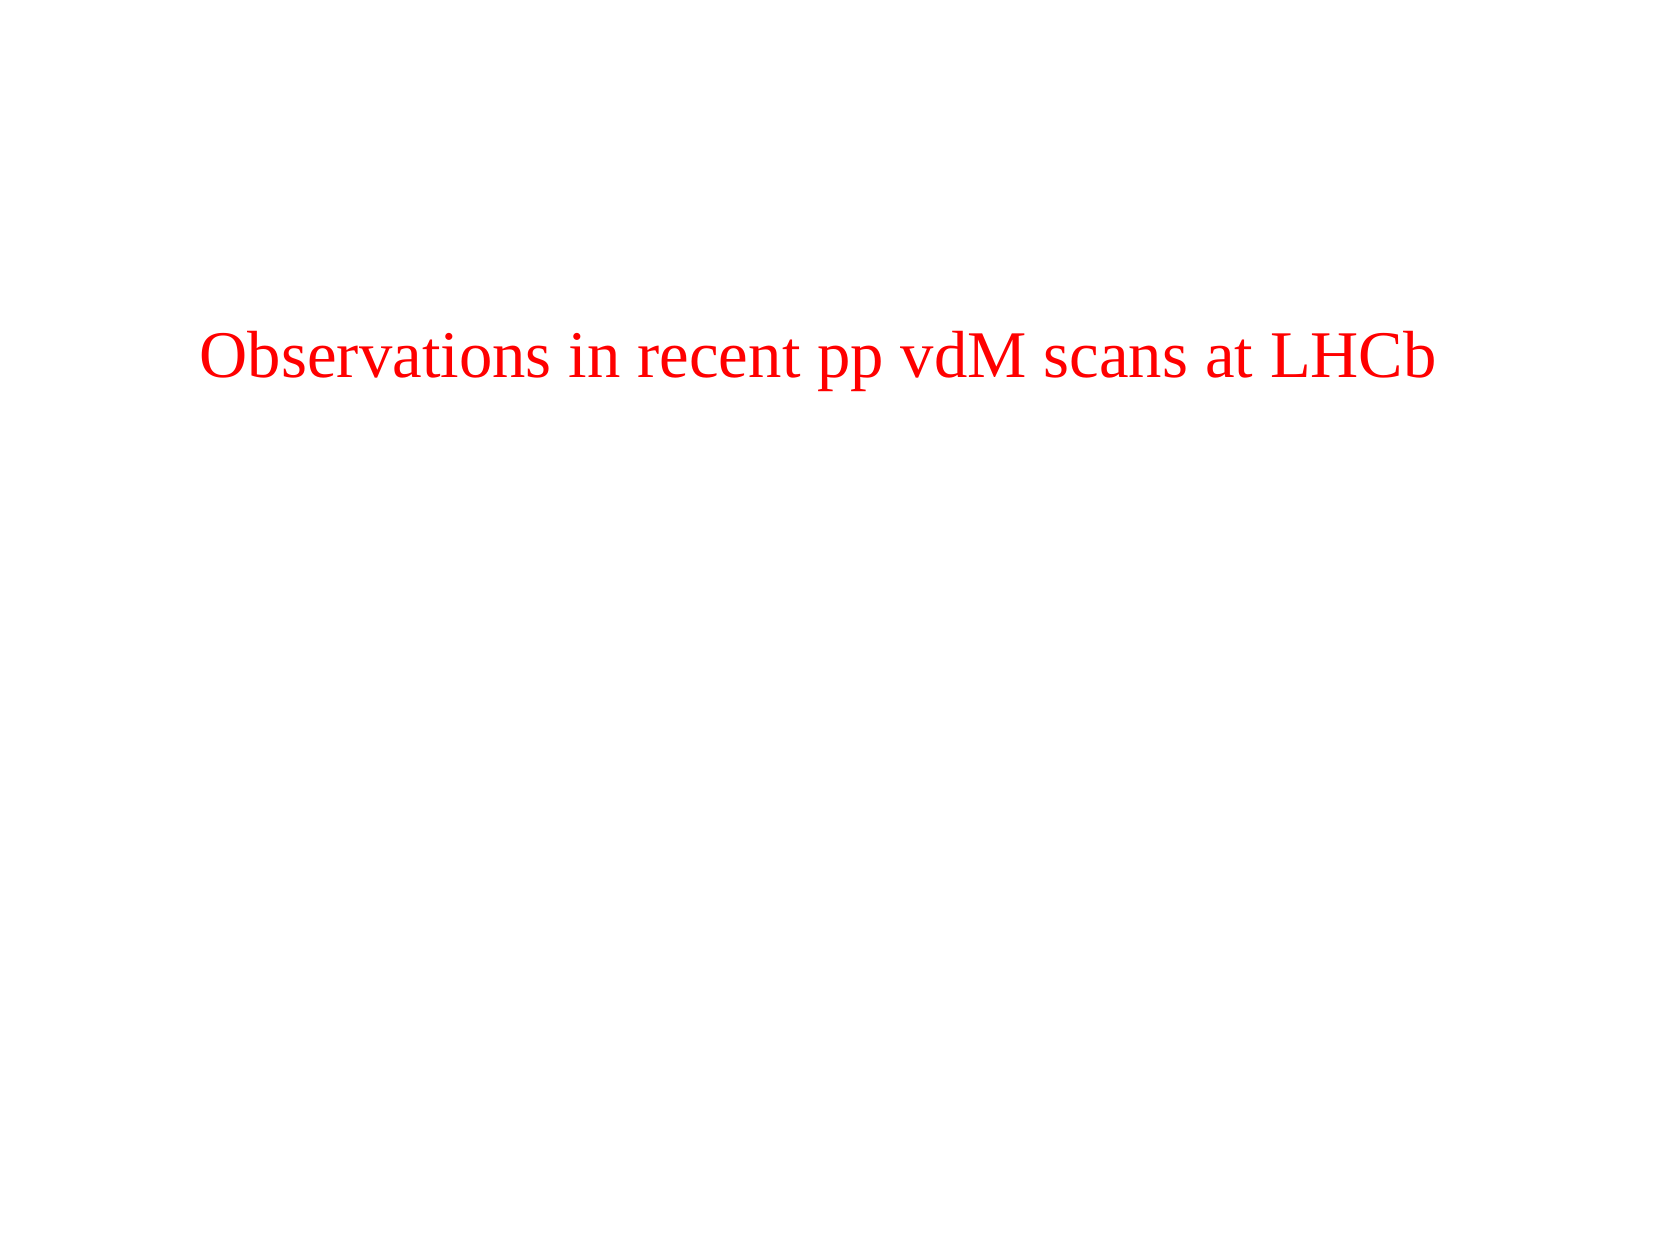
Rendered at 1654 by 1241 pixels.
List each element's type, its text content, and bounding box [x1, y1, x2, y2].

text_box Observations in recent pp vdM scans at LHCb [96, 310, 1542, 474]
